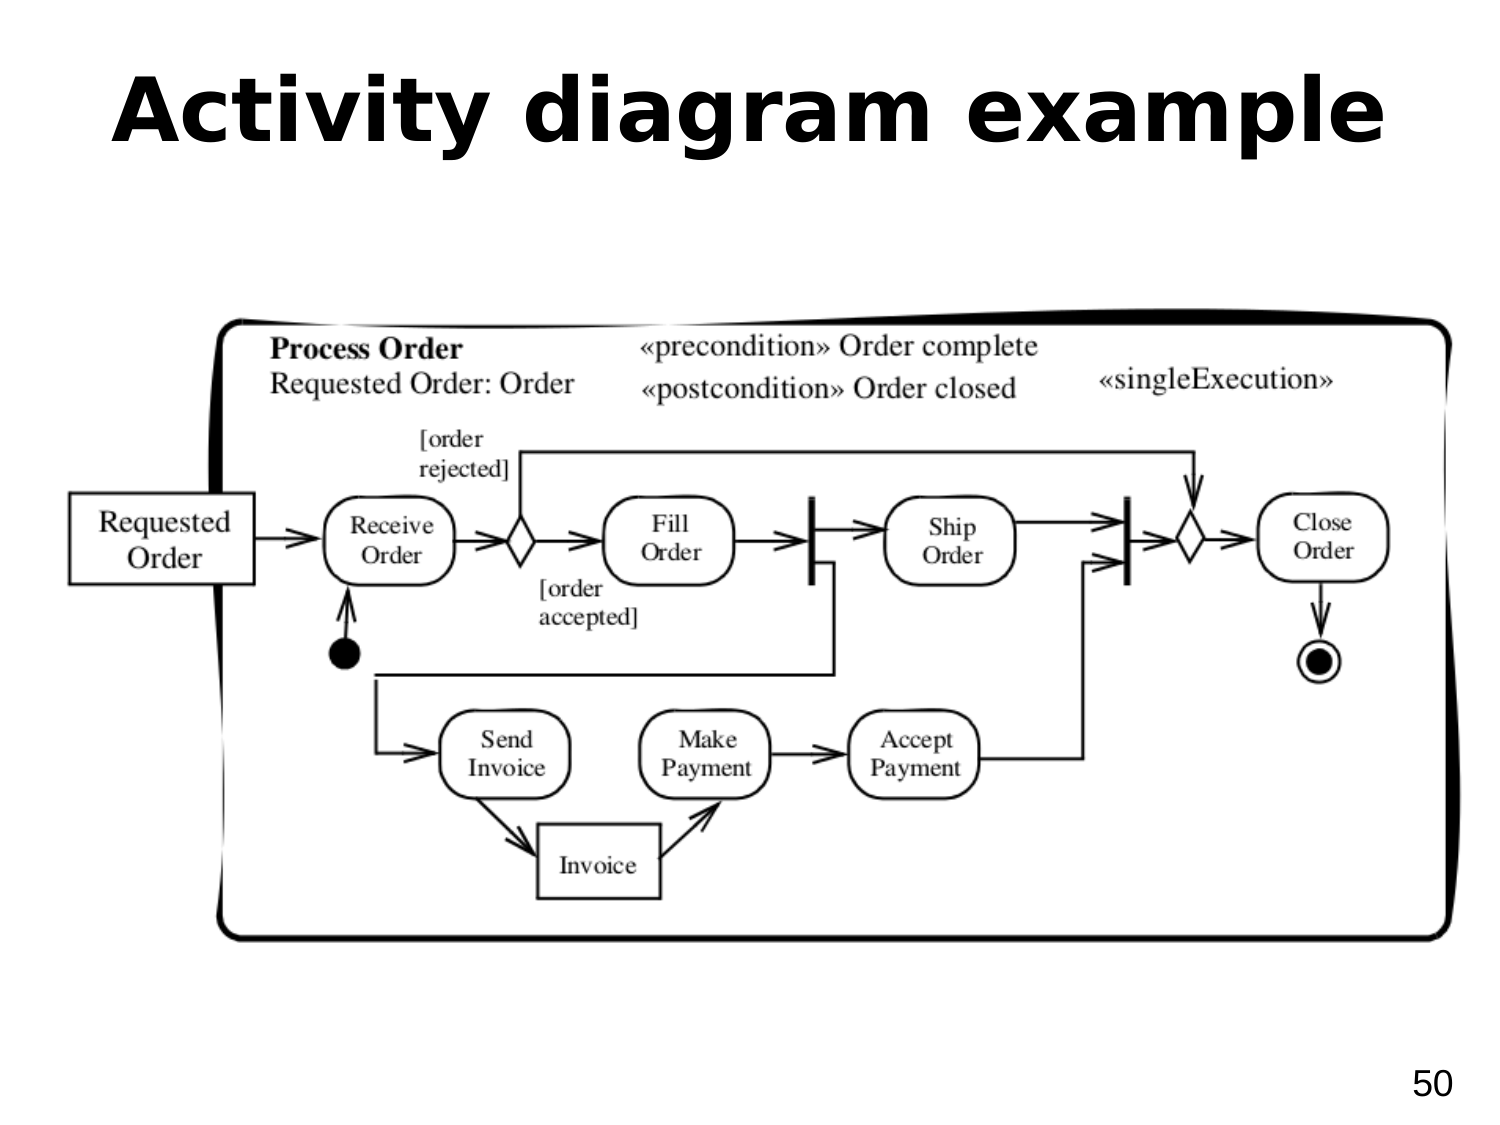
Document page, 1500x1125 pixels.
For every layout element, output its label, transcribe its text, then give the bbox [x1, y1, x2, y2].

picture [47, 296, 1468, 954]
title Activity diagram example [75, 44, 1425, 177]
